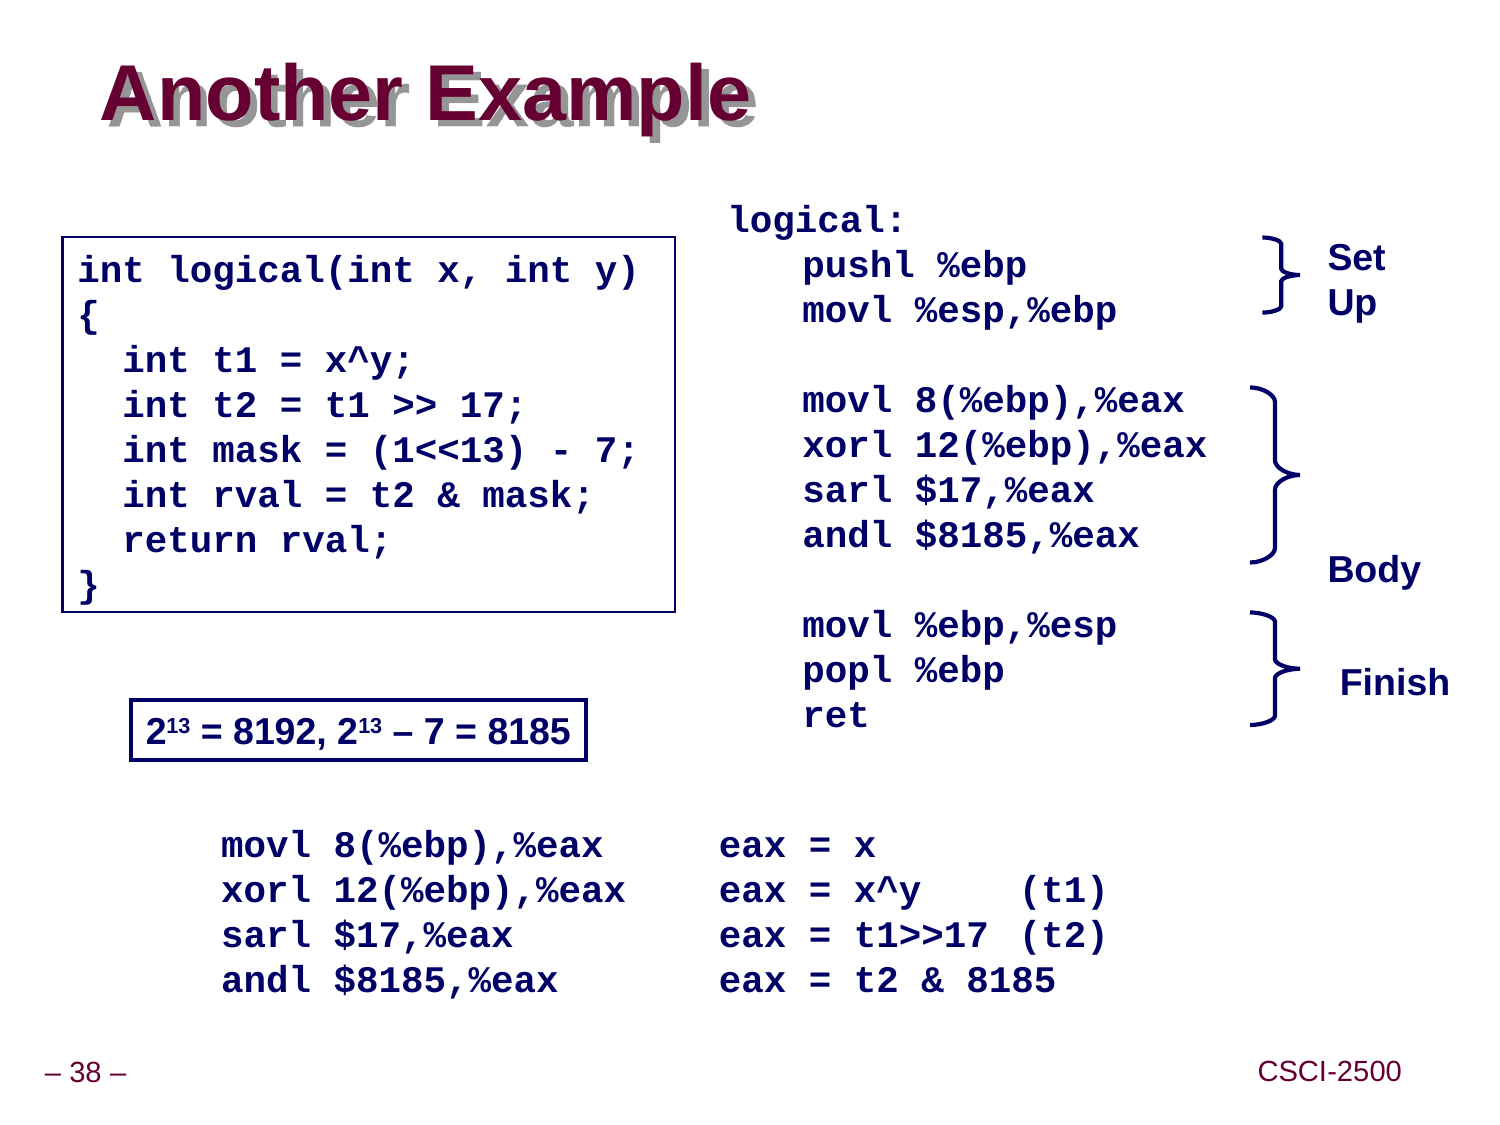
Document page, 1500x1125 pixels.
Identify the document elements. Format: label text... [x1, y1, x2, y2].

text_box int logical(int x, int y) { int t1 = x^y; int t2 = t1 >> 17; int mask = (1<<13) - 7; int rval = t2 & mask; return rval; } [62, 237, 676, 613]
text_box Set Up [1312, 224, 1401, 331]
title Another Example [99, 45, 1069, 149]
text_box Finish [1325, 649, 1466, 711]
text_box logical: pushl %ebp movl %esp,%ebp movl 8(%ebp),%eax xorl 12(%ebp),%eax sarl $17,%eax andl $8185,%eax movl %ebp,%esp popl %ebp ret [712, 187, 1388, 743]
text_box movl 8(%ebp),%eax eax = x xorl 12(%ebp),%eax eax = x^y (t1) sarl $17,%eax eax = t1>>17 (t2) andl $8185,%eax eax = t2 & 8185 [187, 812, 1251, 1008]
text_box Body [1312, 537, 1437, 598]
text_box 213 = 8192, 213 – 7 = 8185 [131, 699, 586, 761]
